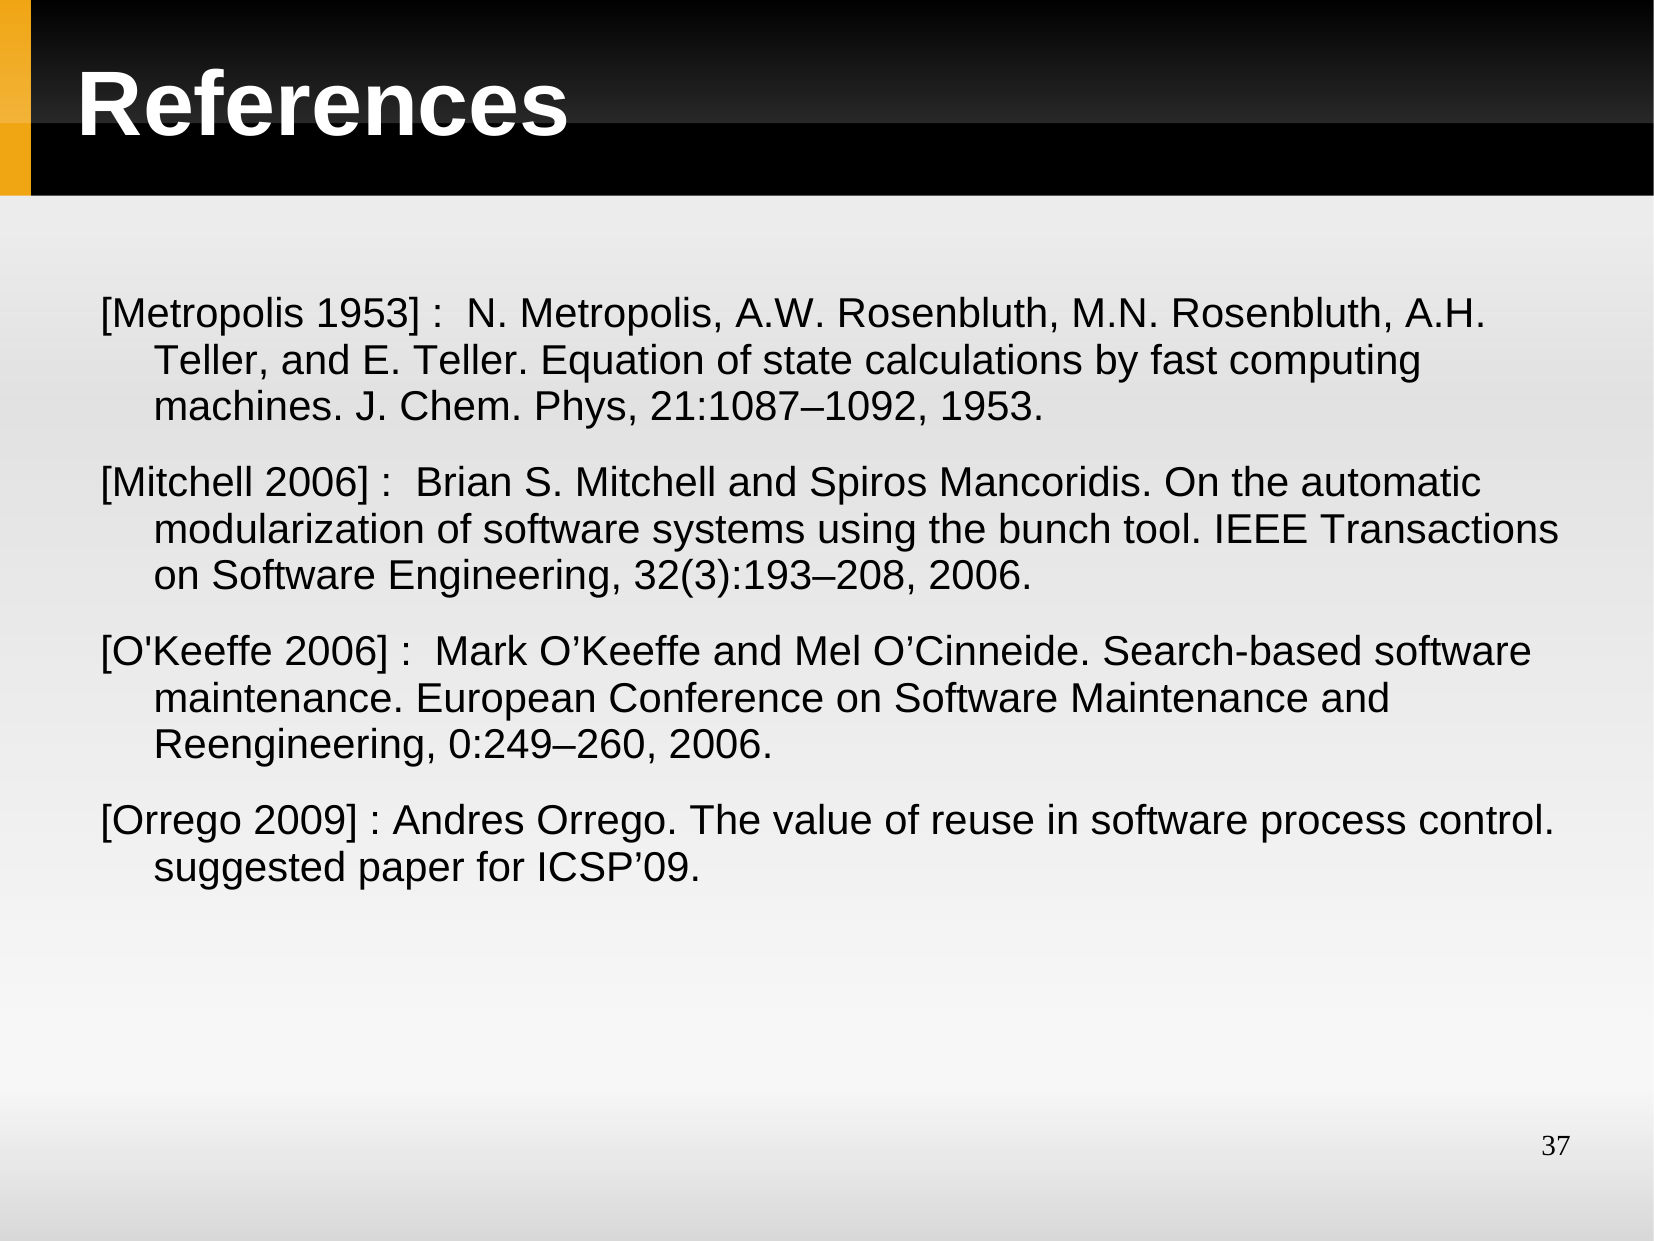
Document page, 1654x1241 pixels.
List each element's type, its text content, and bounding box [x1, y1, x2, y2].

list [Metropolis 1953] : N. Metropolis, A.W. Rosenbluth, M.N. Rosenbluth, A.H. Teller, and E. Teller. Equation of state calculations by fast computing machines. J. Chem. Phys, 21:1087–1092, 1953. [Mitchell 2006] : Brian S. Mitchell and Spiros Mancoridis. On the automatic modularization of software systems using the bunch tool. IEEE Transactions on Software Engineering, 32(3):193–208, 2006. [O'Keeffe 2006] : Mark O’Keeffe and Mel O’Cinneide. Search-based software maintenance. European Conference on Software Maintenance and Reengineering, 0:249–260, 2006. [Orrego 2009] : Andres Orrego. The value of reuse in software process control. suggested paper for ICSP’09. [82, 290, 1571, 1094]
title References [76, 7, 1565, 200]
picture [0, 0, 1654, 1241]
